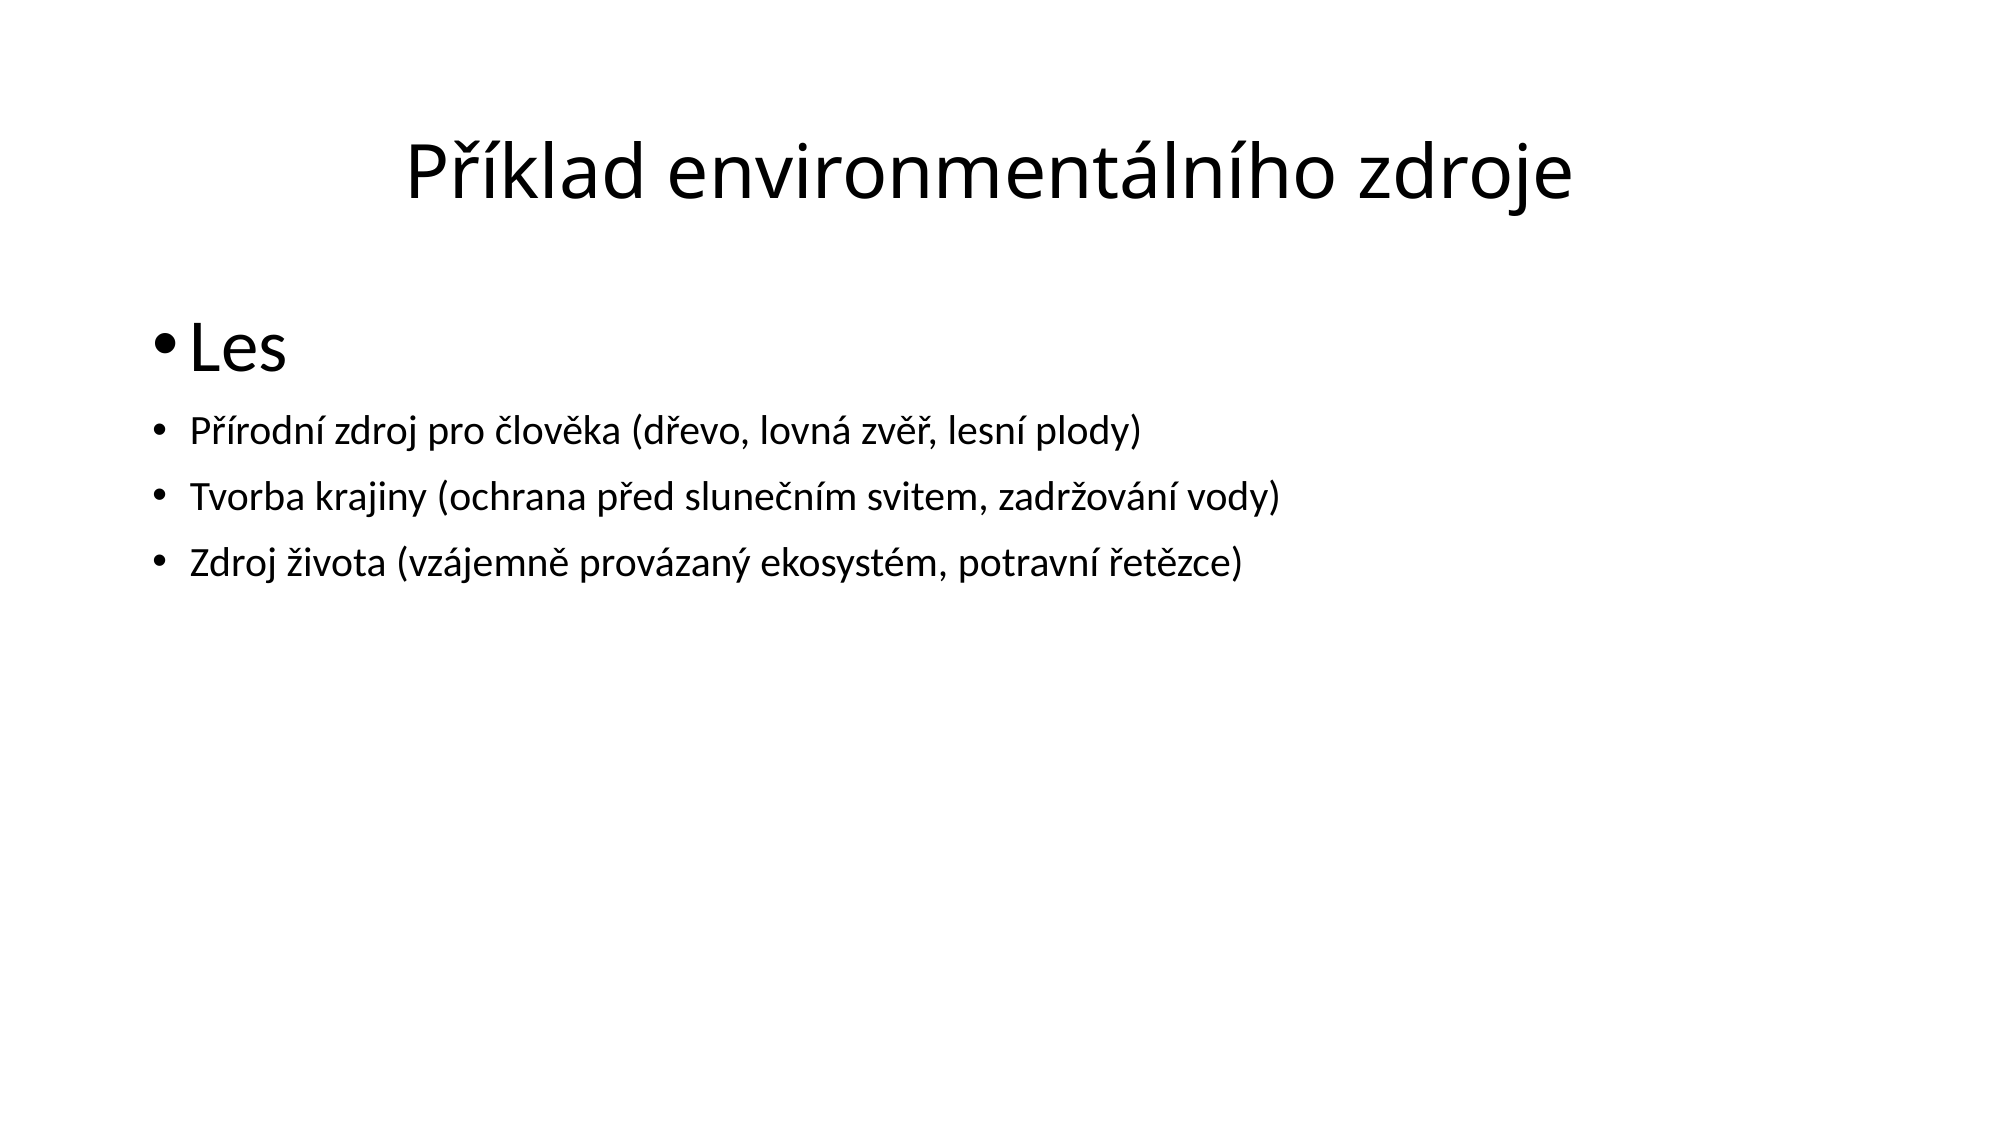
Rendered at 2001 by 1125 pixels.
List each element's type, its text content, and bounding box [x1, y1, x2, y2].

title Příklad environmentálního zdroje [137, 59, 1863, 278]
list Les Přírodní zdroj pro člověka (dřevo, lovná zvěř, lesní plody) Tvorba krajiny (ochrana před slunečním svitem, zadržování vody) Zdroj života (vzájemně provázaný ekosystém, potravní řetězce) [137, 299, 1863, 1014]
